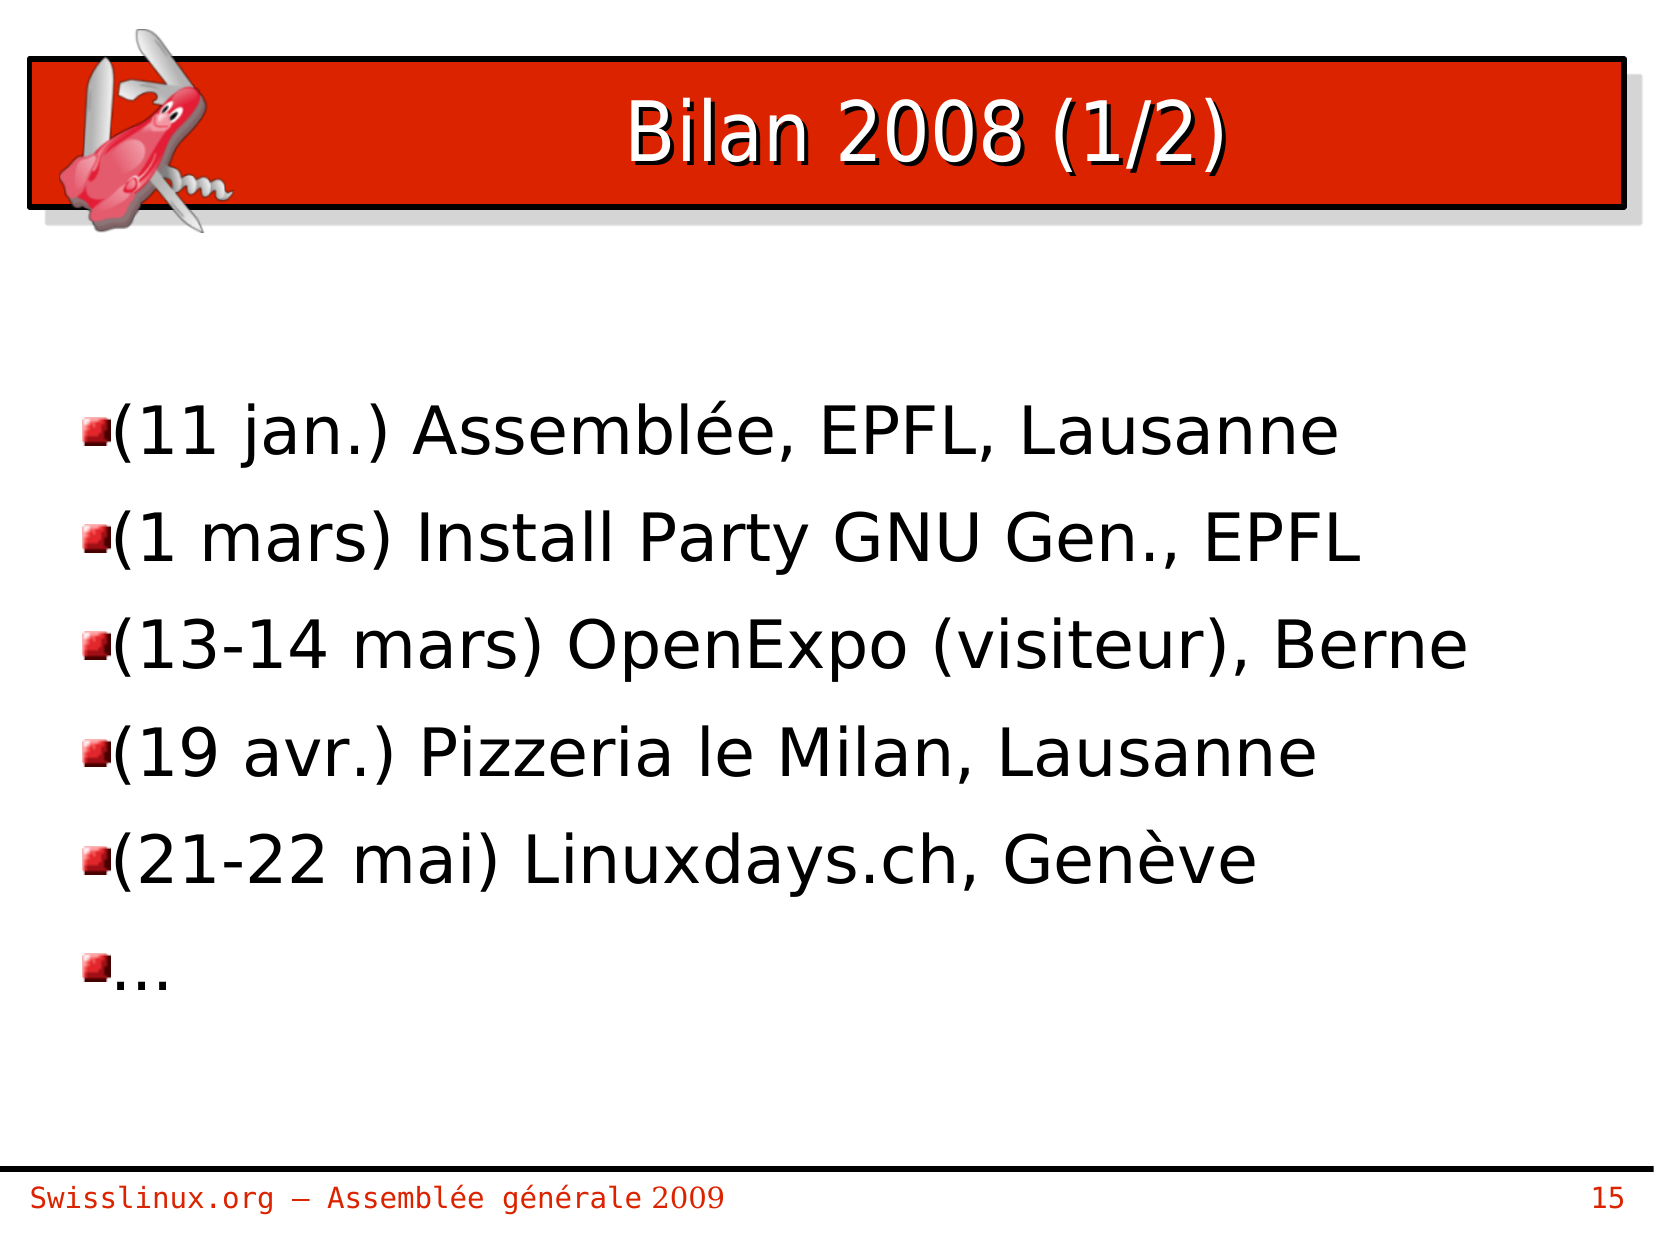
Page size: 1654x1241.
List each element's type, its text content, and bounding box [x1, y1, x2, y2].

list (11 jan.) Assemblée, EPFL, Lausanne (1 mars) Install Party GNU Gen., EPFL (13-14 mars) OpenExpo (visiteur), Berne (19 avr.) Pizzeria le Milan, Lausanne (21-22 mai) Linuxdays.ch, Genève ... [82, 290, 1571, 1109]
title Bilan 2008 (1/2) [259, 84, 1595, 182]
picture [59, 29, 234, 233]
